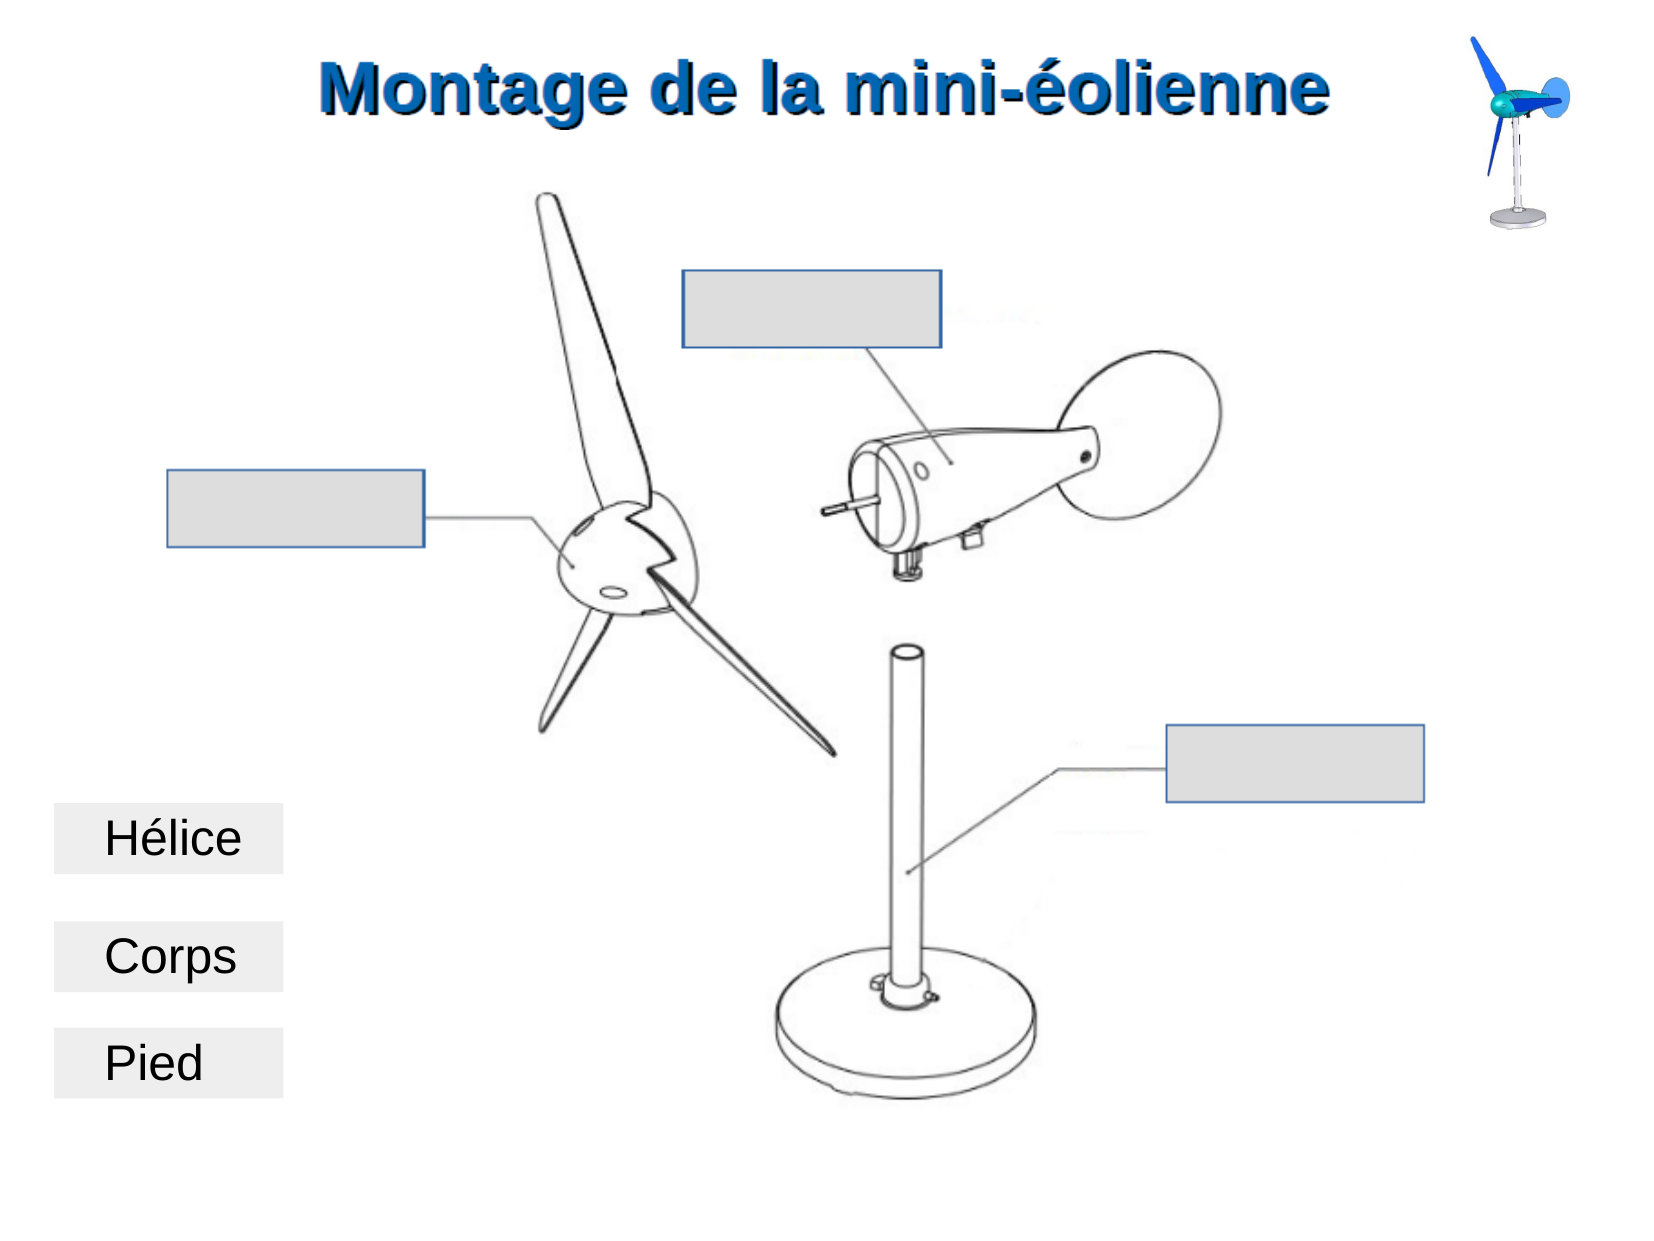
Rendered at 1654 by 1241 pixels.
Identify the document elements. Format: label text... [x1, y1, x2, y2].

picture [165, 31, 1602, 1110]
picture [310, 35, 1347, 130]
text_box Corps [53, 921, 284, 993]
text_box Pied [53, 1027, 284, 1099]
text_box Hélice [53, 803, 284, 875]
